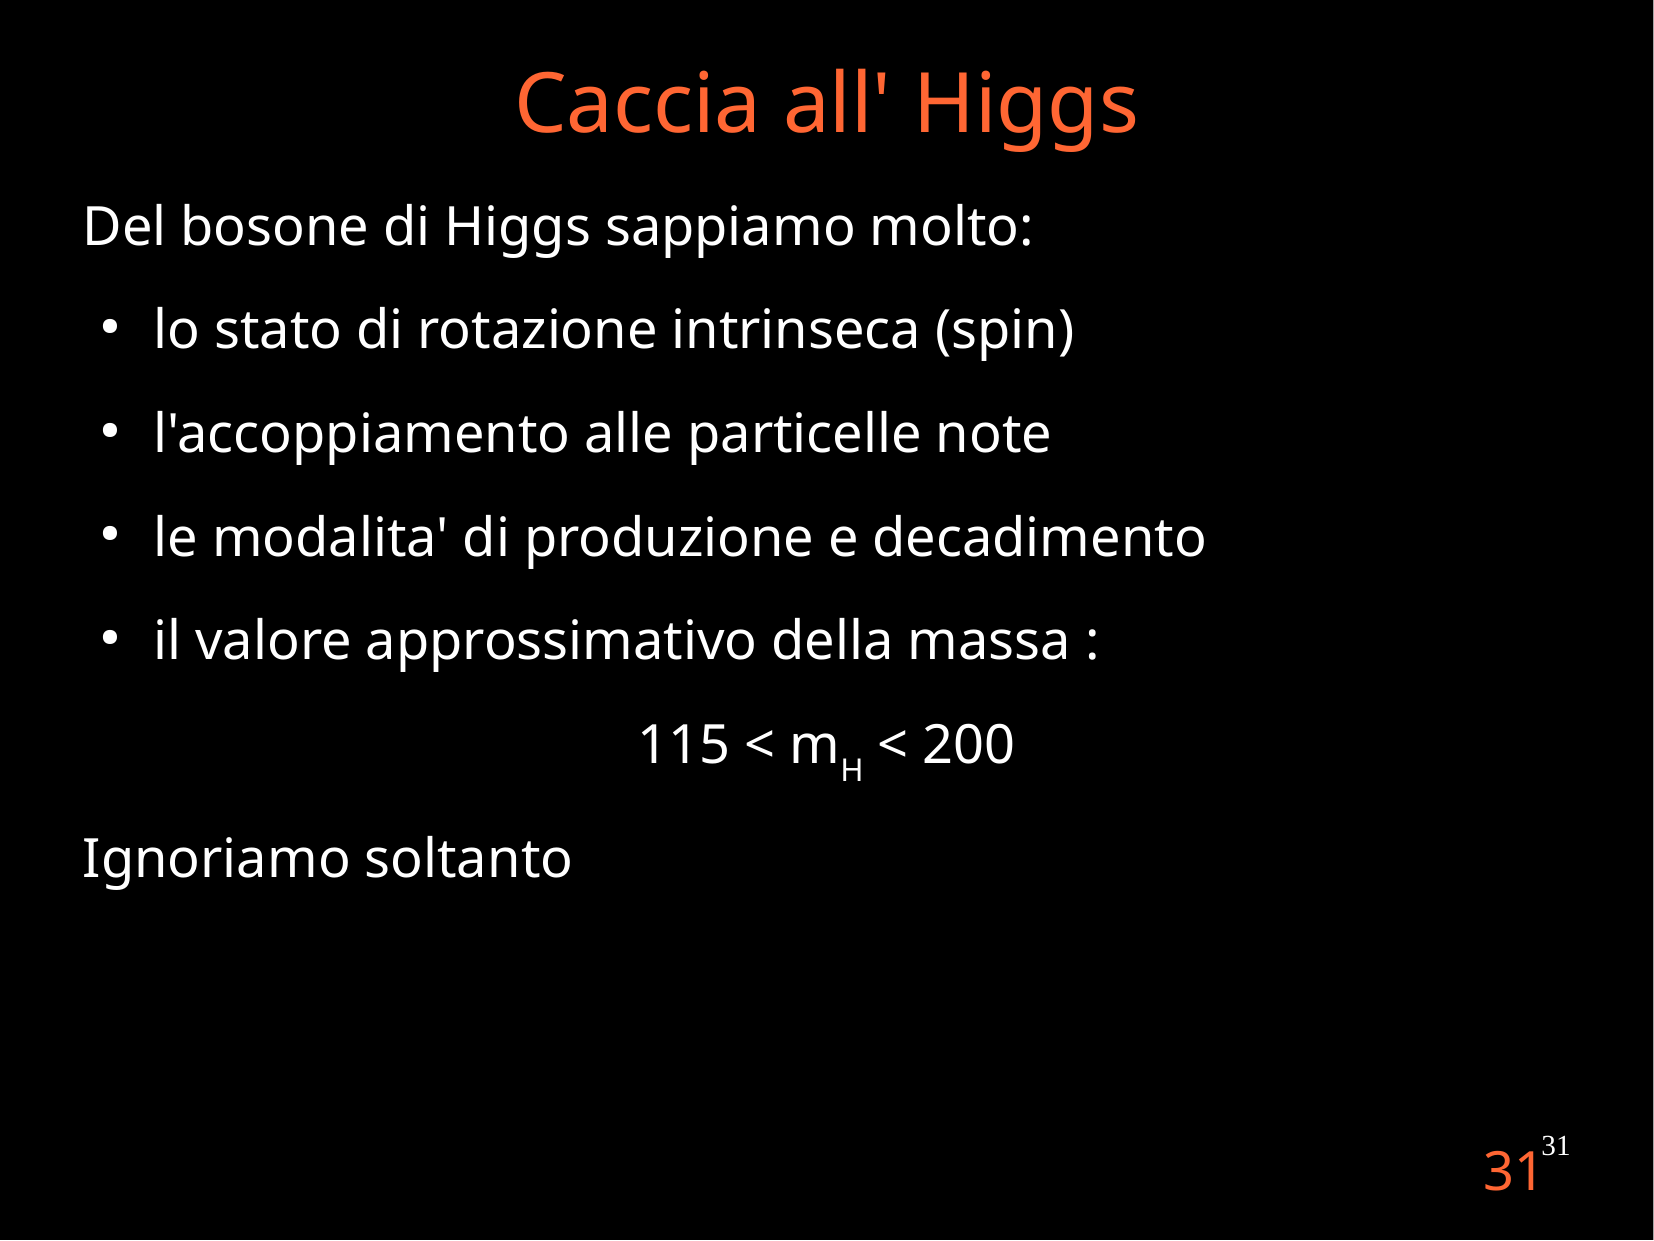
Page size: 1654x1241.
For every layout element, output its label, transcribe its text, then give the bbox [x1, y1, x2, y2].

list Del bosone di Higgs sappiamo molto: lo stato di rotazione intrinseca (spin) l'accoppiamento alle particelle note le modalita' di produzione e decadimento il valore approssimativo della massa : 115 < mH < 200 Ignoriamo soltanto [82, 187, 1571, 1094]
title Caccia all' Higgs [82, 47, 1571, 153]
